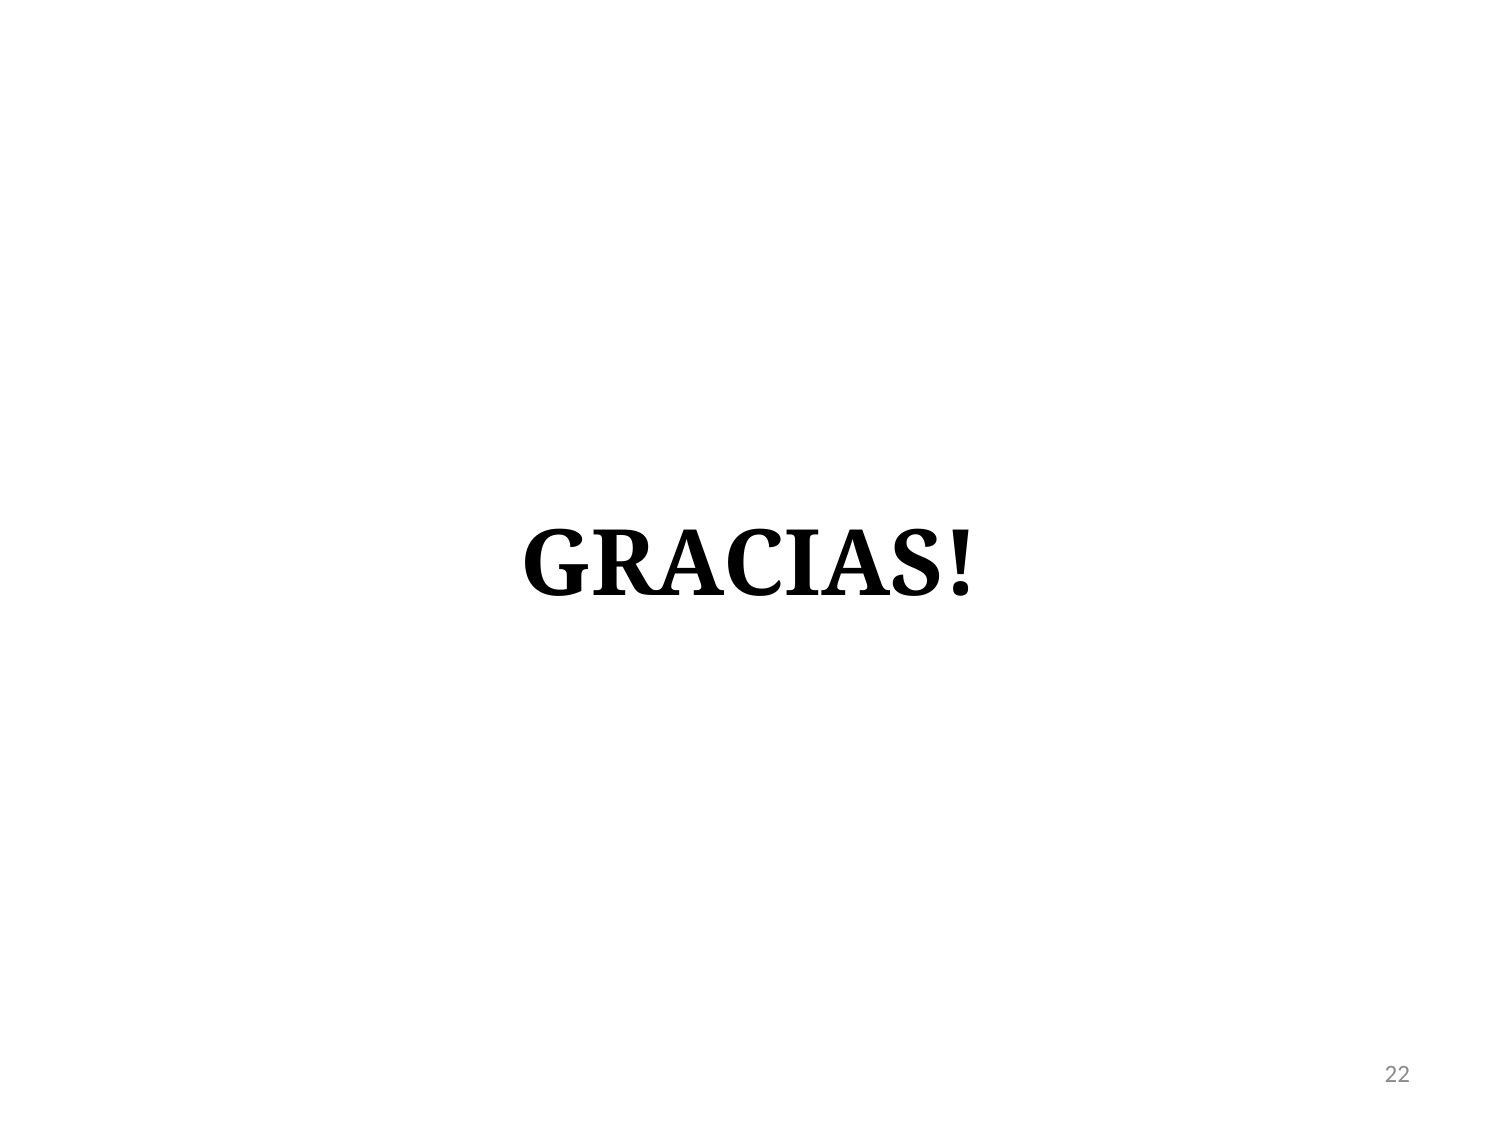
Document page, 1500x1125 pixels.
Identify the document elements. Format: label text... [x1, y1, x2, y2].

subtitle GRACIAS! [75, 188, 1425, 932]
